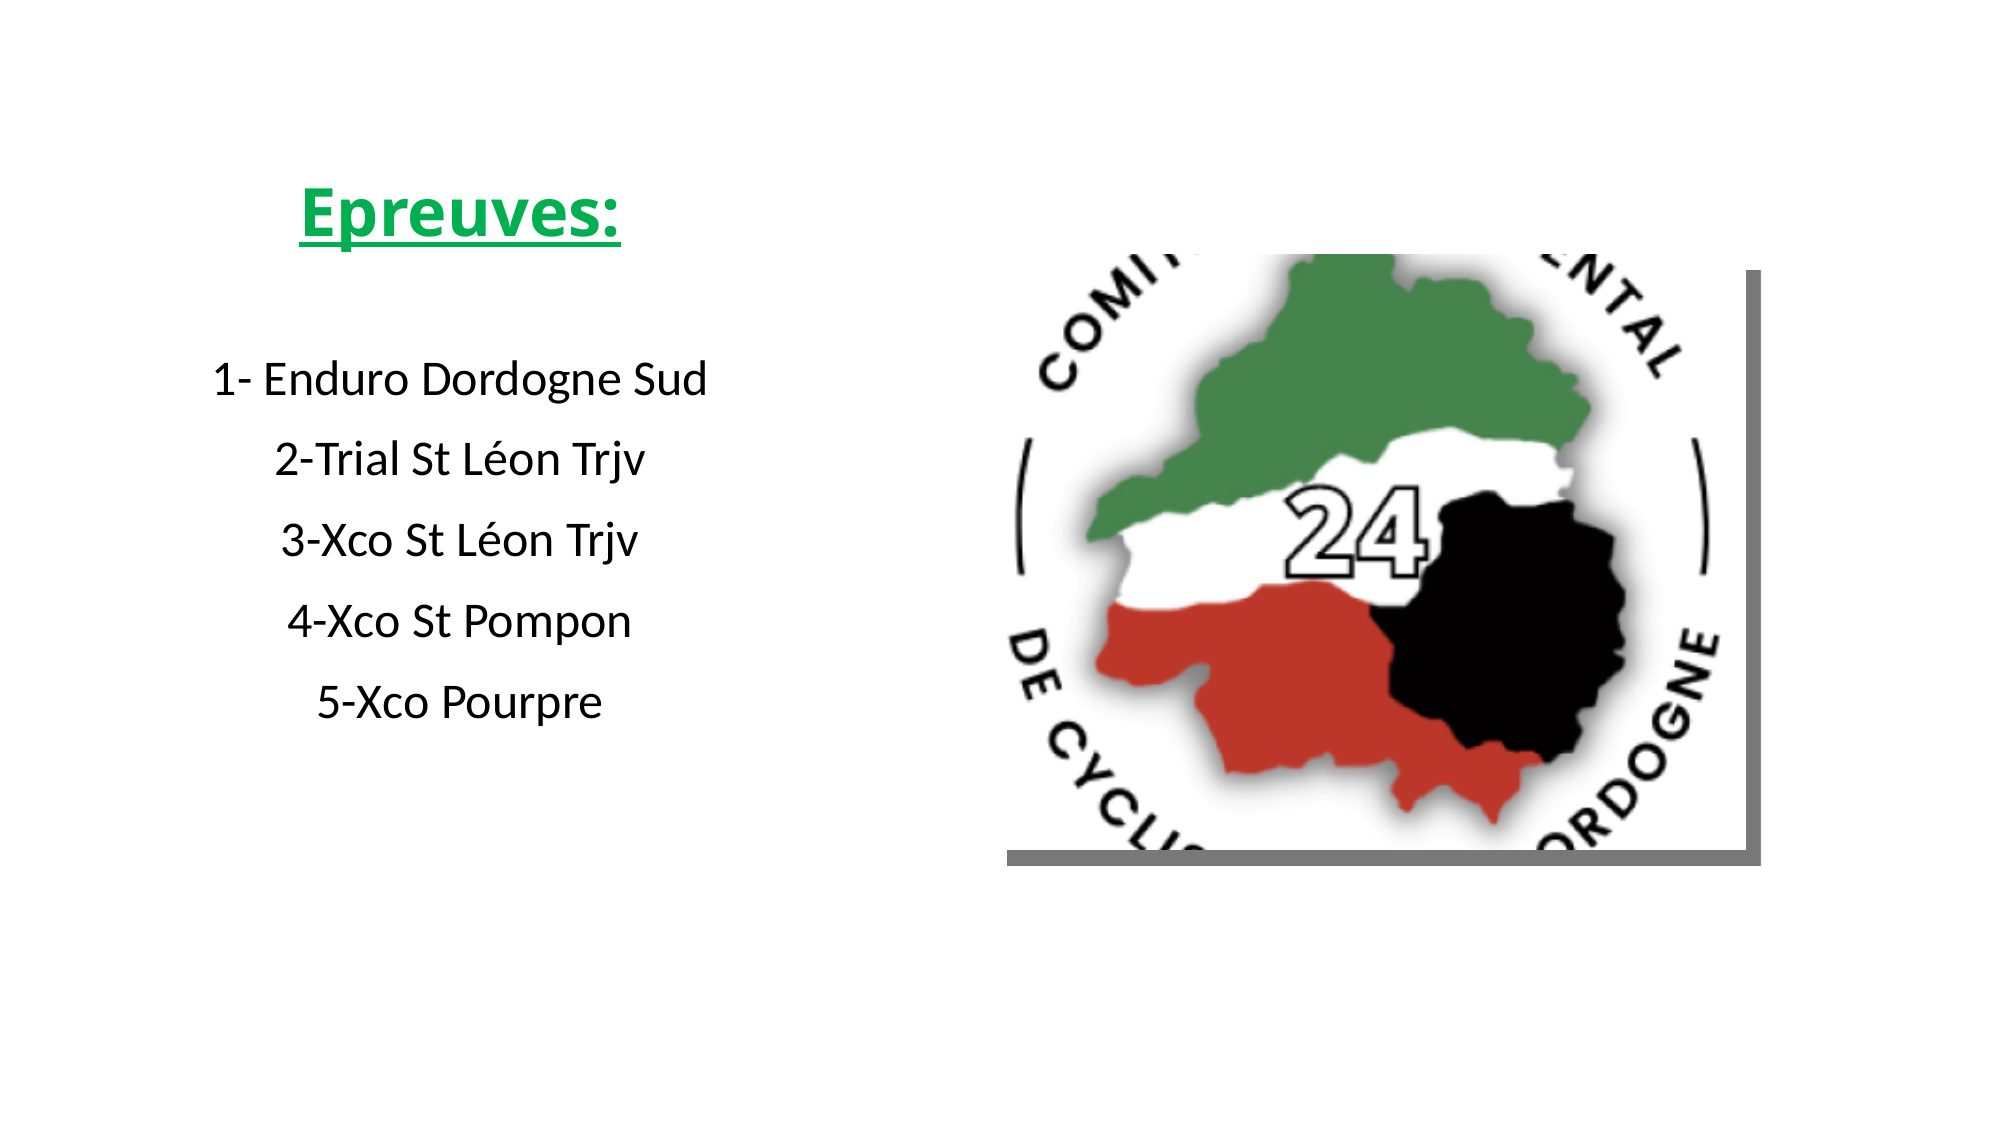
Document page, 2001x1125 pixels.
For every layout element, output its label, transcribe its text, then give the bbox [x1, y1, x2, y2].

title Epreuves: [137, 75, 783, 337]
list 1- Enduro Dordogne Sud 2-Trial St Léon Trjv 3-Xco St Léon Trjv 4-Xco St Pompon 5-Xco Pourpre [137, 337, 783, 963]
picture [991, 254, 1746, 850]
